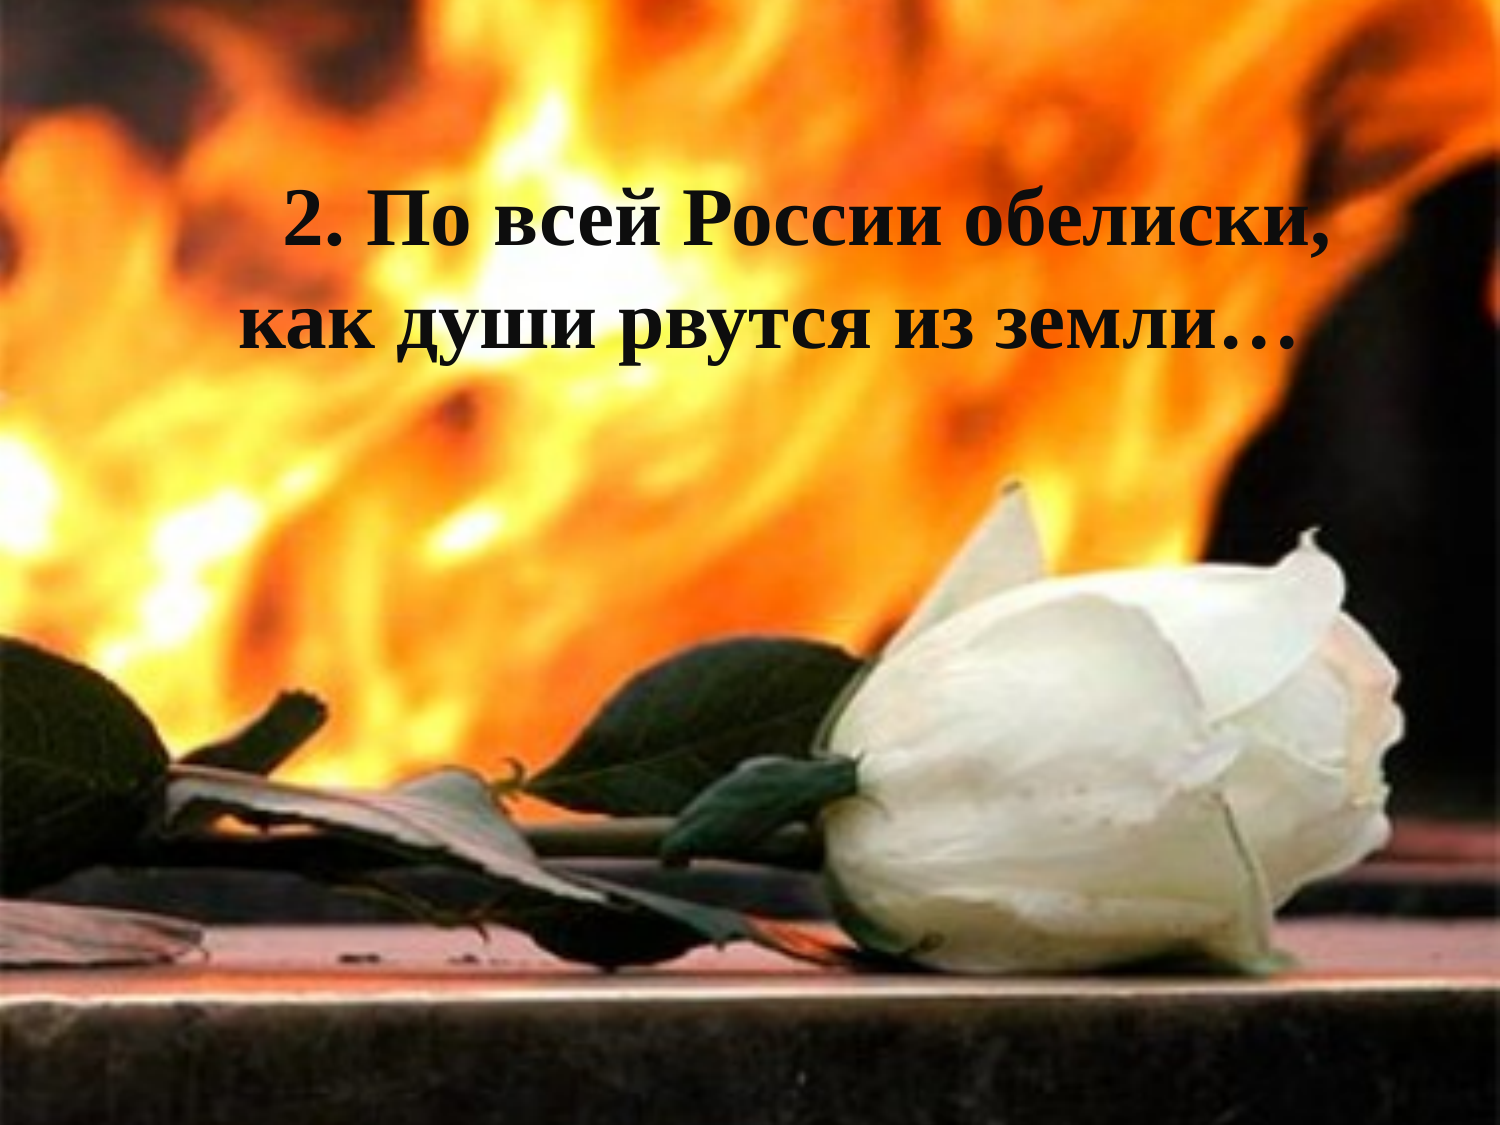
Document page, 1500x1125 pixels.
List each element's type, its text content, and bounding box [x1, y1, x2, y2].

picture [0, 0, 1500, 1125]
list 2. По всей России обелиски, как души рвутся из земли… [58, 137, 1409, 513]
